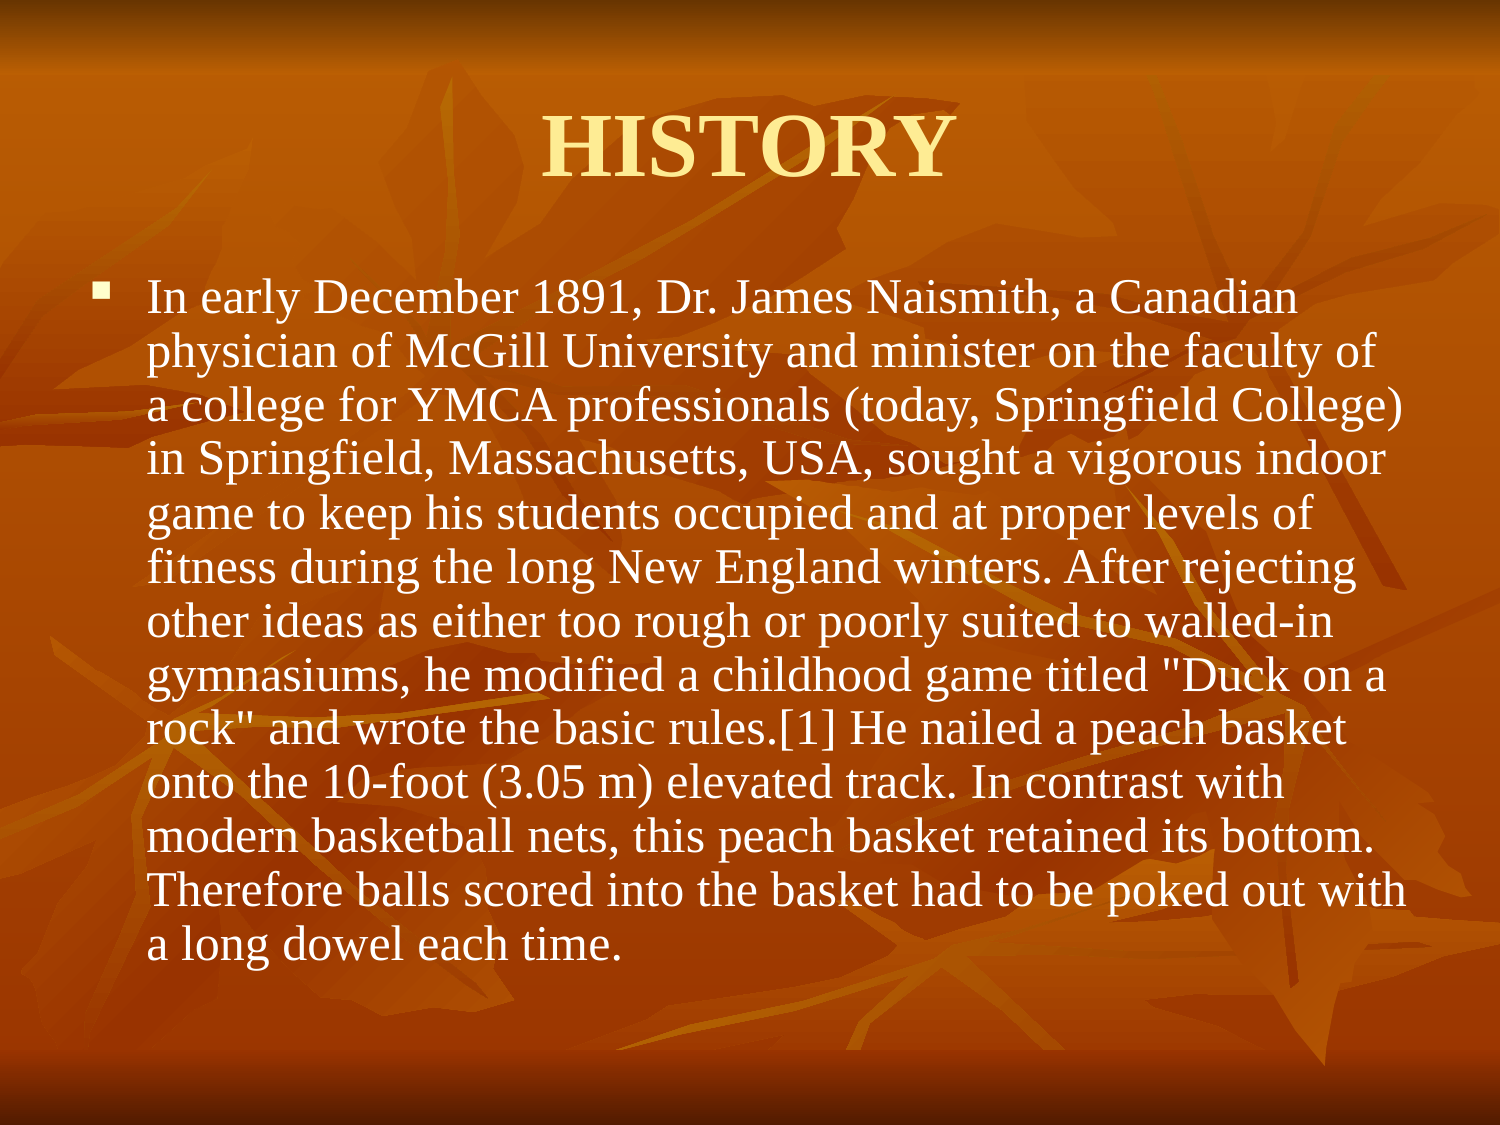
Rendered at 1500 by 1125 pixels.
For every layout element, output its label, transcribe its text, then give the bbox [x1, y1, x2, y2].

list In early December 1891, Dr. James Naismith, a Canadian physician of McGill University and minister on the faculty of a college for YMCA professionals (today, Springfield College) in Springfield, Massachusetts, USA, sought a vigorous indoor game to keep his students occupied and at proper levels of fitness during the long New England winters. After rejecting other ideas as either too rough or poorly suited to walled-in gymnasiums, he modified a childhood game titled "Duck on a rock" and wrote the basic rules.[1] He nailed a peach basket onto the 10-foot (3.05 m) elevated track. In contrast with modern basketball nets, this peach basket retained its bottom. Therefore balls scored into the basket had to be poked out with a long dowel each time. [75, 262, 1425, 1006]
title HISTORY [75, 45, 1425, 234]
